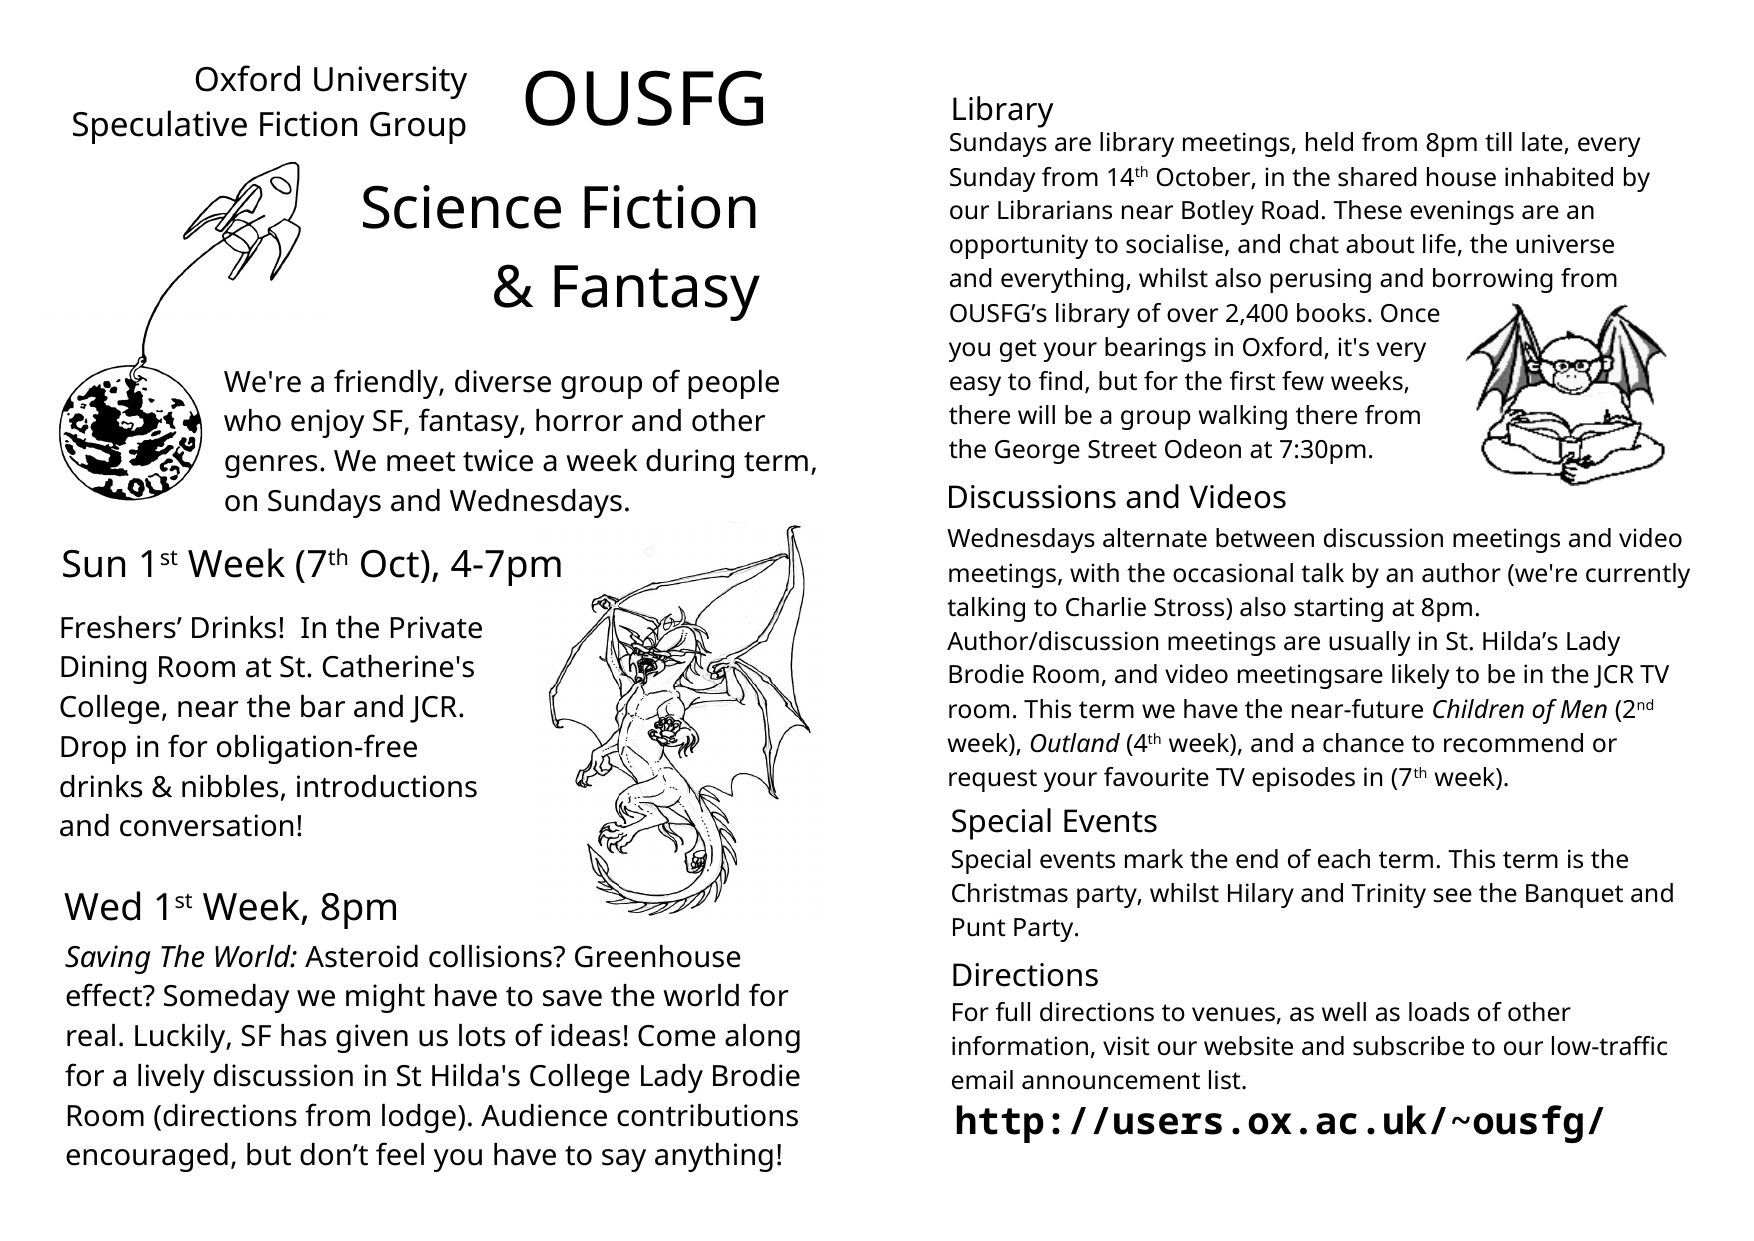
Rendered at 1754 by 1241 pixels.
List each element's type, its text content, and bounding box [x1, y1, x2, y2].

text_box http://users.ox.ac.uk/~ousfg/ [940, 1087, 1754, 1147]
picture [37, 152, 331, 511]
text_box Sundays are library meetings, held from 8pm till late, every Sunday from 14th October, in the shared house inhabited by our Librarians near Botley Road. These evenings are an opportunity to socialise, and chat about life, the universe and everything, whilst also perusing and borrowing from OUSFG’s library of over 2,400 books. Once you get your bearings in Oxford, it's very easy to find, but for the first few weeks, there will be a group walking there from the George Street Odeon at 7:30pm. [933, 117, 1695, 505]
text_box Wednesdays alternate between discussion meetings and video meetings, with the occasional talk by an author (we're currently talking to Charlie Stross) also starting at 8pm. Author/discussion meetings are usually in St. Hilda’s Lady Brodie Room, and video meetingsare likely to be in the JCR TV room. This term we have the near-future Children of Men (2nd week), Outland (4th week), and a chance to recommend or request your favourite TV episodes in (7th week). [932, 513, 1711, 787]
picture [539, 536, 820, 922]
text_box Discussions and Videos [931, 467, 1352, 542]
text_box Special Events [935, 791, 1206, 866]
text_box Library [935, 79, 1086, 153]
text_box Freshers’ Drinks! In the Private Dining Room at St. Catherine's College, near the bar and JCR. Drop in for obligation-free drinks & nibbles, introductions and conversation! [43, 599, 525, 856]
text_box Saving The World: Asteroid collisions? Greenhouse effect? Someday we might have to save the world for real. Luckily, SF has given us lots of ideas! Come along for a lively discussion in St Hilda's College Lady Brodie Room (directions from lodge). Audience contributions encouraged, but don’t feel you have to say anything! [50, 928, 839, 1211]
text_box Science Fiction & Fantasy [345, 158, 930, 367]
text_box Directions [935, 945, 1135, 1015]
text_box For full directions to venues, as well as loads of other information, visit our website and subscribe to our low-traffic email announcement list. [935, 987, 1697, 1092]
text_box Oxford University Speculative Fiction Group [56, 48, 538, 178]
text_box Wed 1st Week, 8pm [49, 873, 456, 947]
text_box Sun 1st Week (7th Oct), 4-7pm [46, 529, 656, 589]
text_box OUSFG [506, 37, 876, 142]
text_box We're a friendly, diverse group of people who enjoy SF, fantasy, horror and other genres. We meet twice a week during term, on Sundays and Wednesdays. [209, 353, 848, 536]
text_box Special events mark the end of each term. This term is the Christmas party, whilst Hilary and Trinity see the Banquet and Punt Party. [935, 834, 1714, 939]
